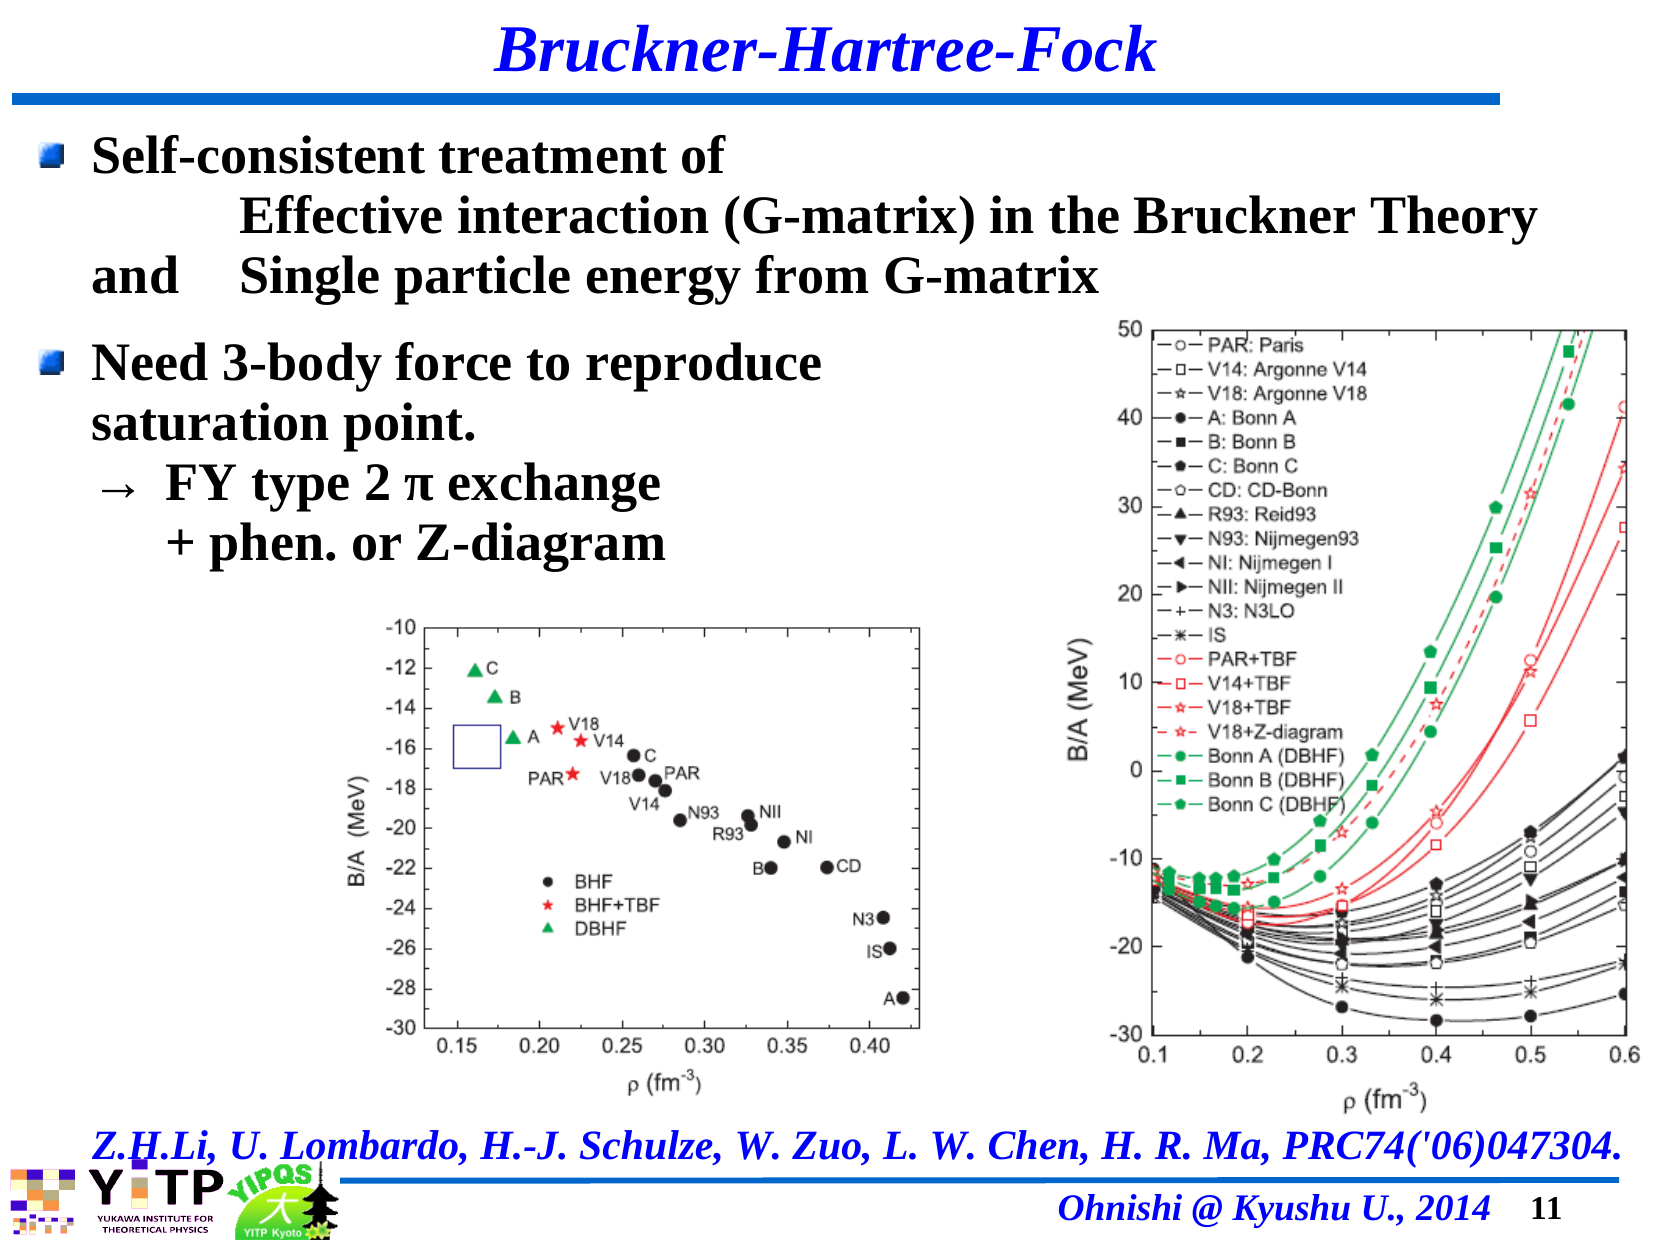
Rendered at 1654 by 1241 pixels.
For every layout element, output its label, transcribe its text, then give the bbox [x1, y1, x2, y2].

list Self-consistent treatment of Effective interaction (G-matrix) in the Bruckner Theory and Single particle energy from G-matrix Need 3-body force to reproduce saturation point. → FY type 2 π exchange + phen. or Z-diagram [20, 124, 1621, 1137]
picture [331, 608, 930, 1107]
title Bruckner-Hartree-Fock [0, 0, 1654, 99]
picture [0, 1154, 340, 1241]
text_box Z.H.Li, U. Lombardo, H.-J. Schulze, W. Zuo, L. W. Chen, H. R. Ma, PRC74('06)047304. [92, 1121, 1635, 1169]
picture [1621, 308, 1654, 1132]
